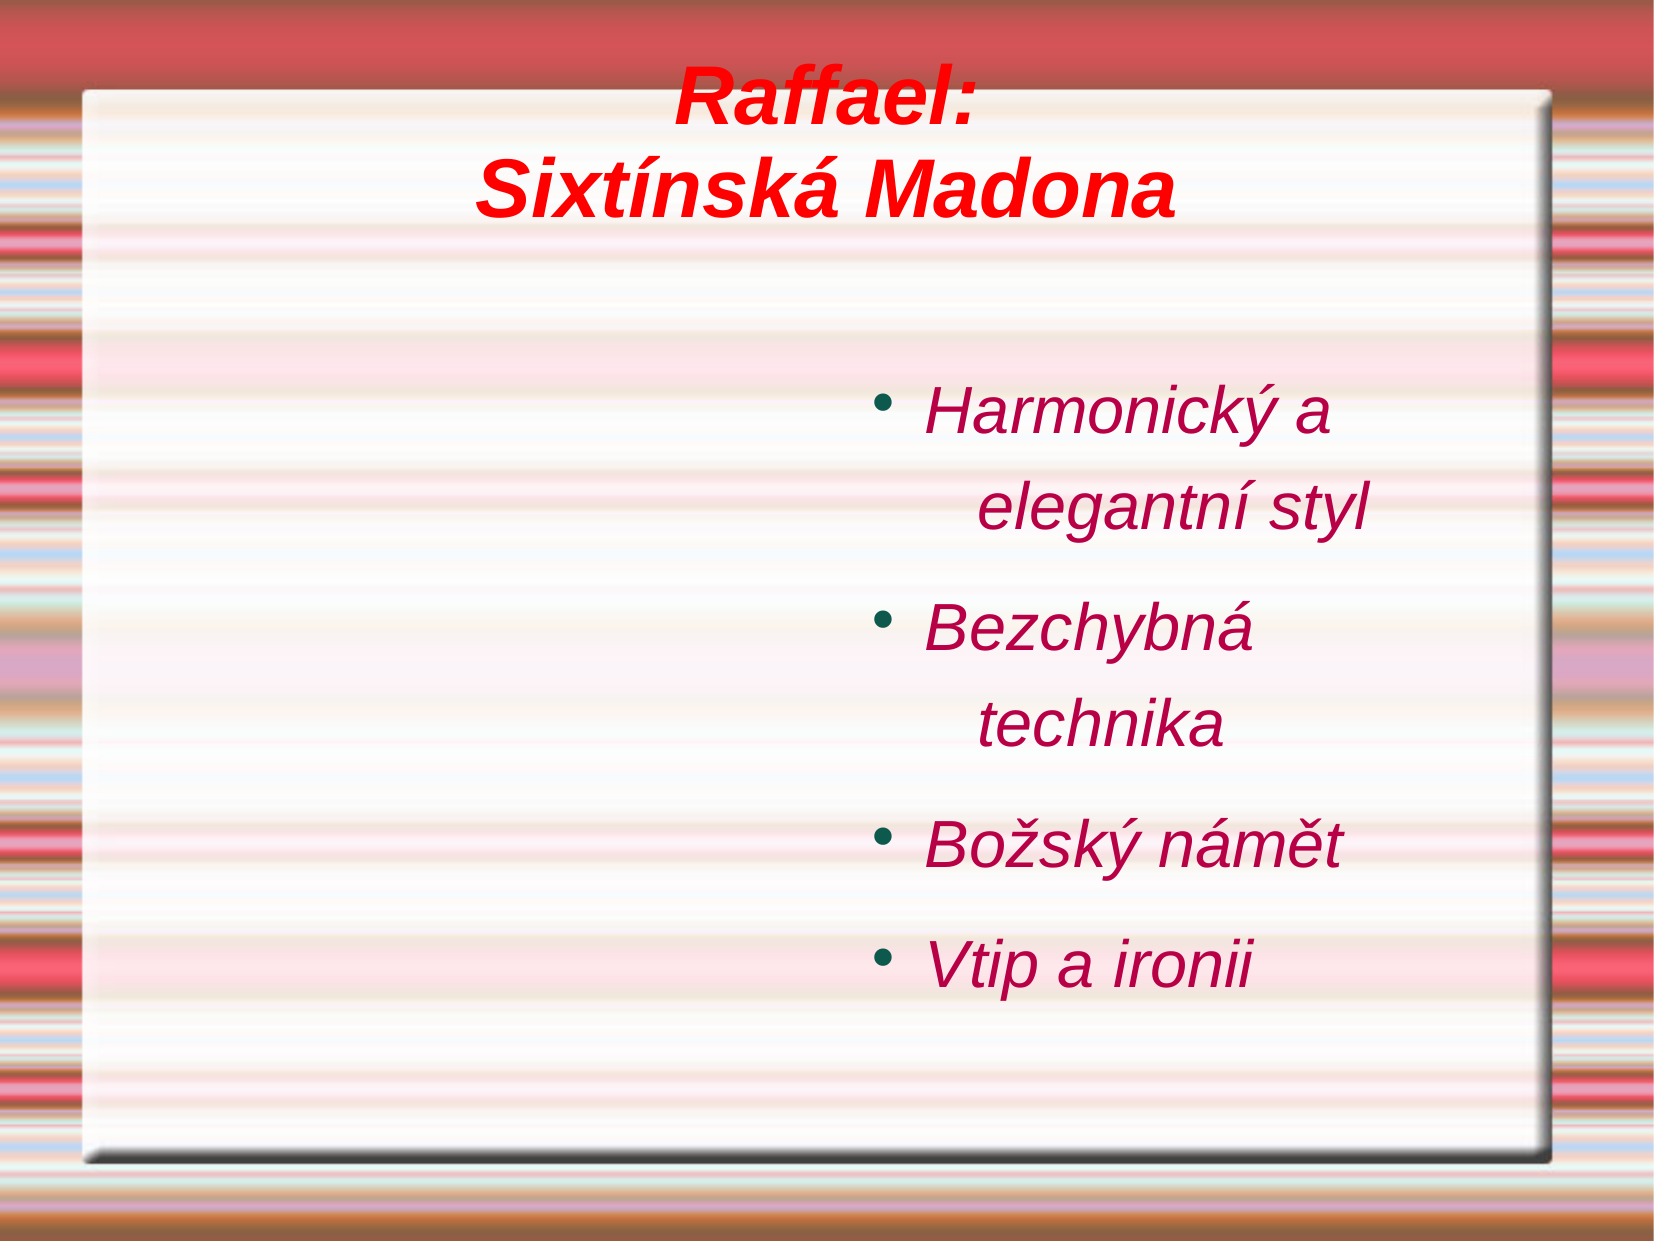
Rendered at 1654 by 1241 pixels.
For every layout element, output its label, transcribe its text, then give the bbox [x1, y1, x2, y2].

list Harmonický a elegantní styl Bezchybná technika Božský námět Vtip a ironii [845, 466, 1535, 1112]
title Raffael: Sixtínská Madona [803, 91, 1548, 443]
picture [0, 0, 1654, 1241]
